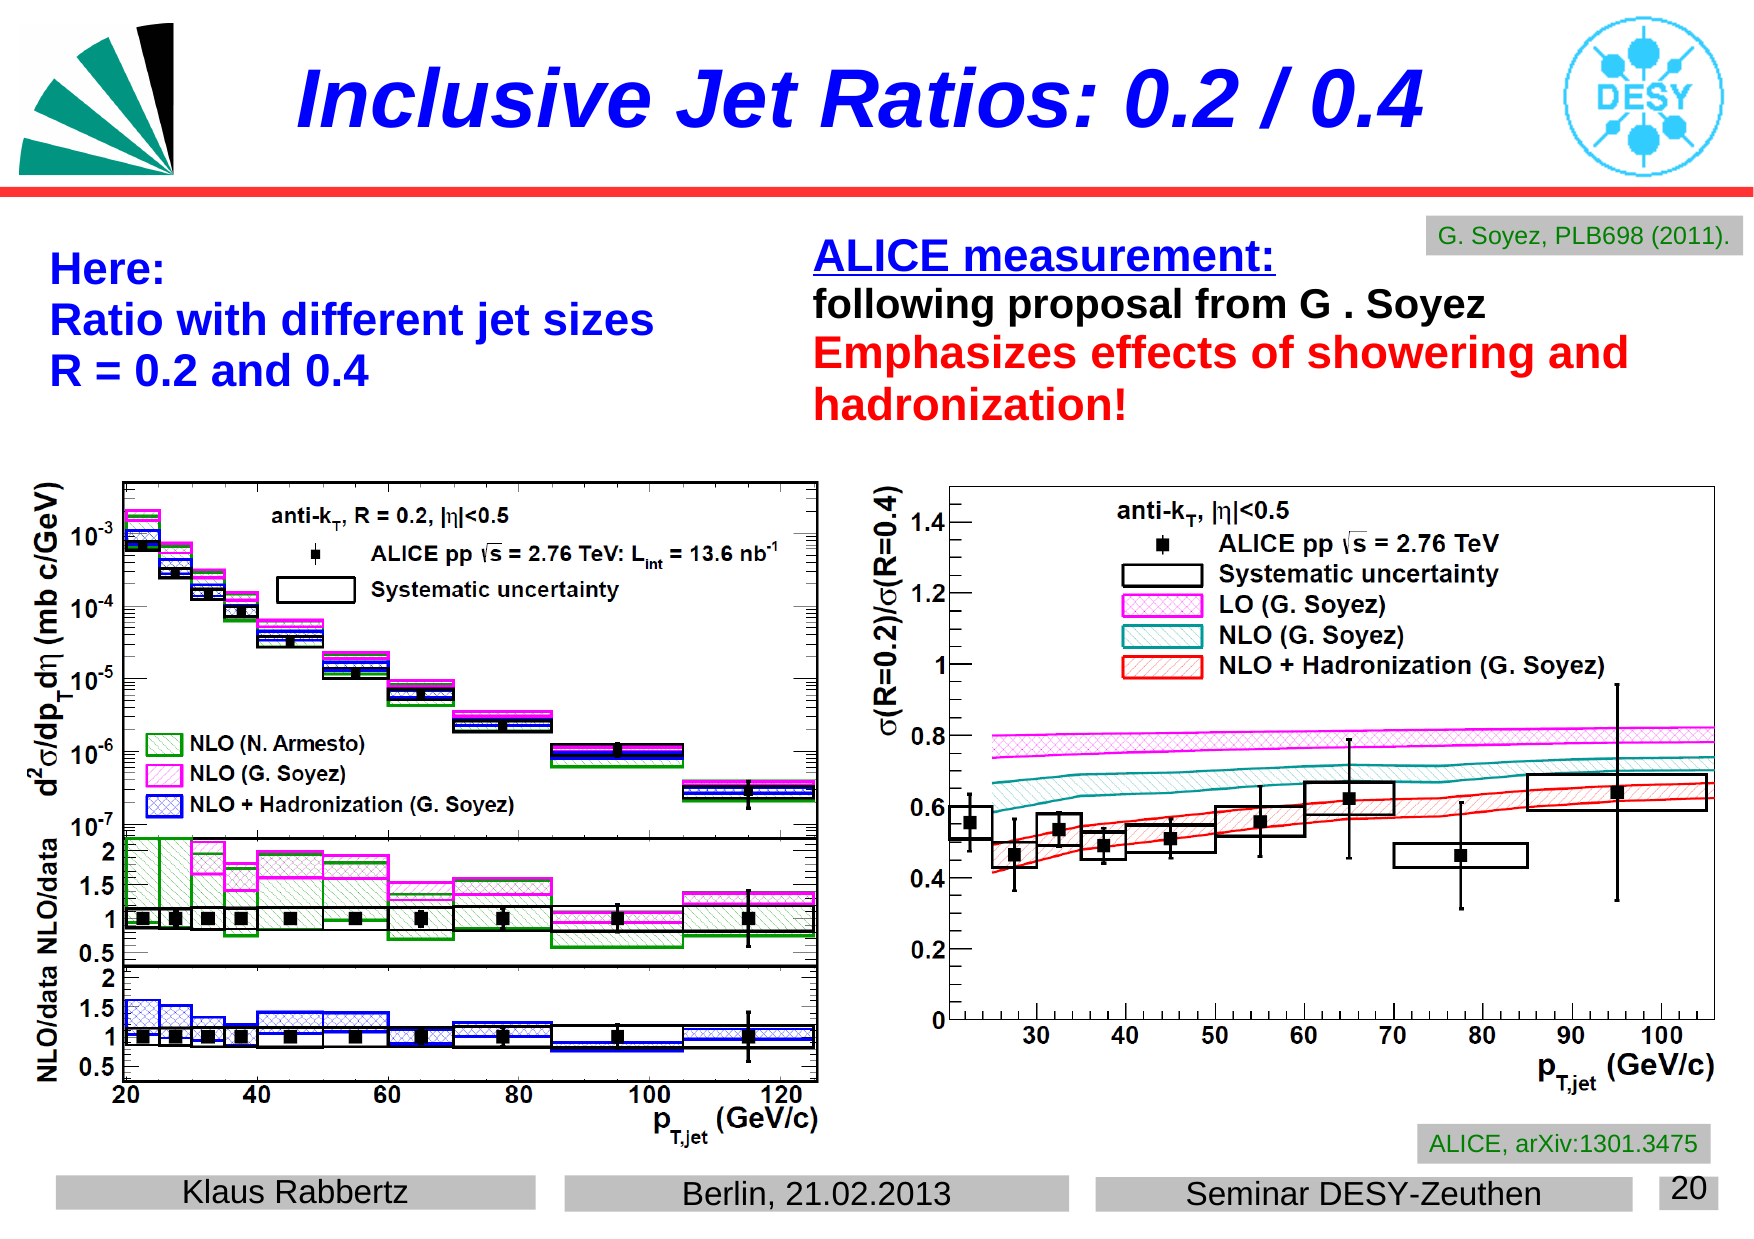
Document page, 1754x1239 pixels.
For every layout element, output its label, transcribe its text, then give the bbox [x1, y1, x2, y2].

picture [27, 472, 823, 1153]
picture [863, 478, 1723, 1100]
title Inclusive Jet Ratios: 0.2 / 0.4 [220, 16, 1525, 182]
text_box ALICE measurement: following proposal from G . Soyez Emphasizes effects of showering and hadronization! [800, 223, 1643, 436]
text_box Here: Ratio with different jet sizes R = 0.2 and 0.4 [37, 236, 668, 403]
text_box ALICE, arXiv:1301.3475 [1417, 1123, 1711, 1164]
text_box G. Soyez, PLB698 (2011). [1426, 215, 1743, 256]
picture [1559, 12, 1729, 182]
picture [19, 23, 174, 177]
